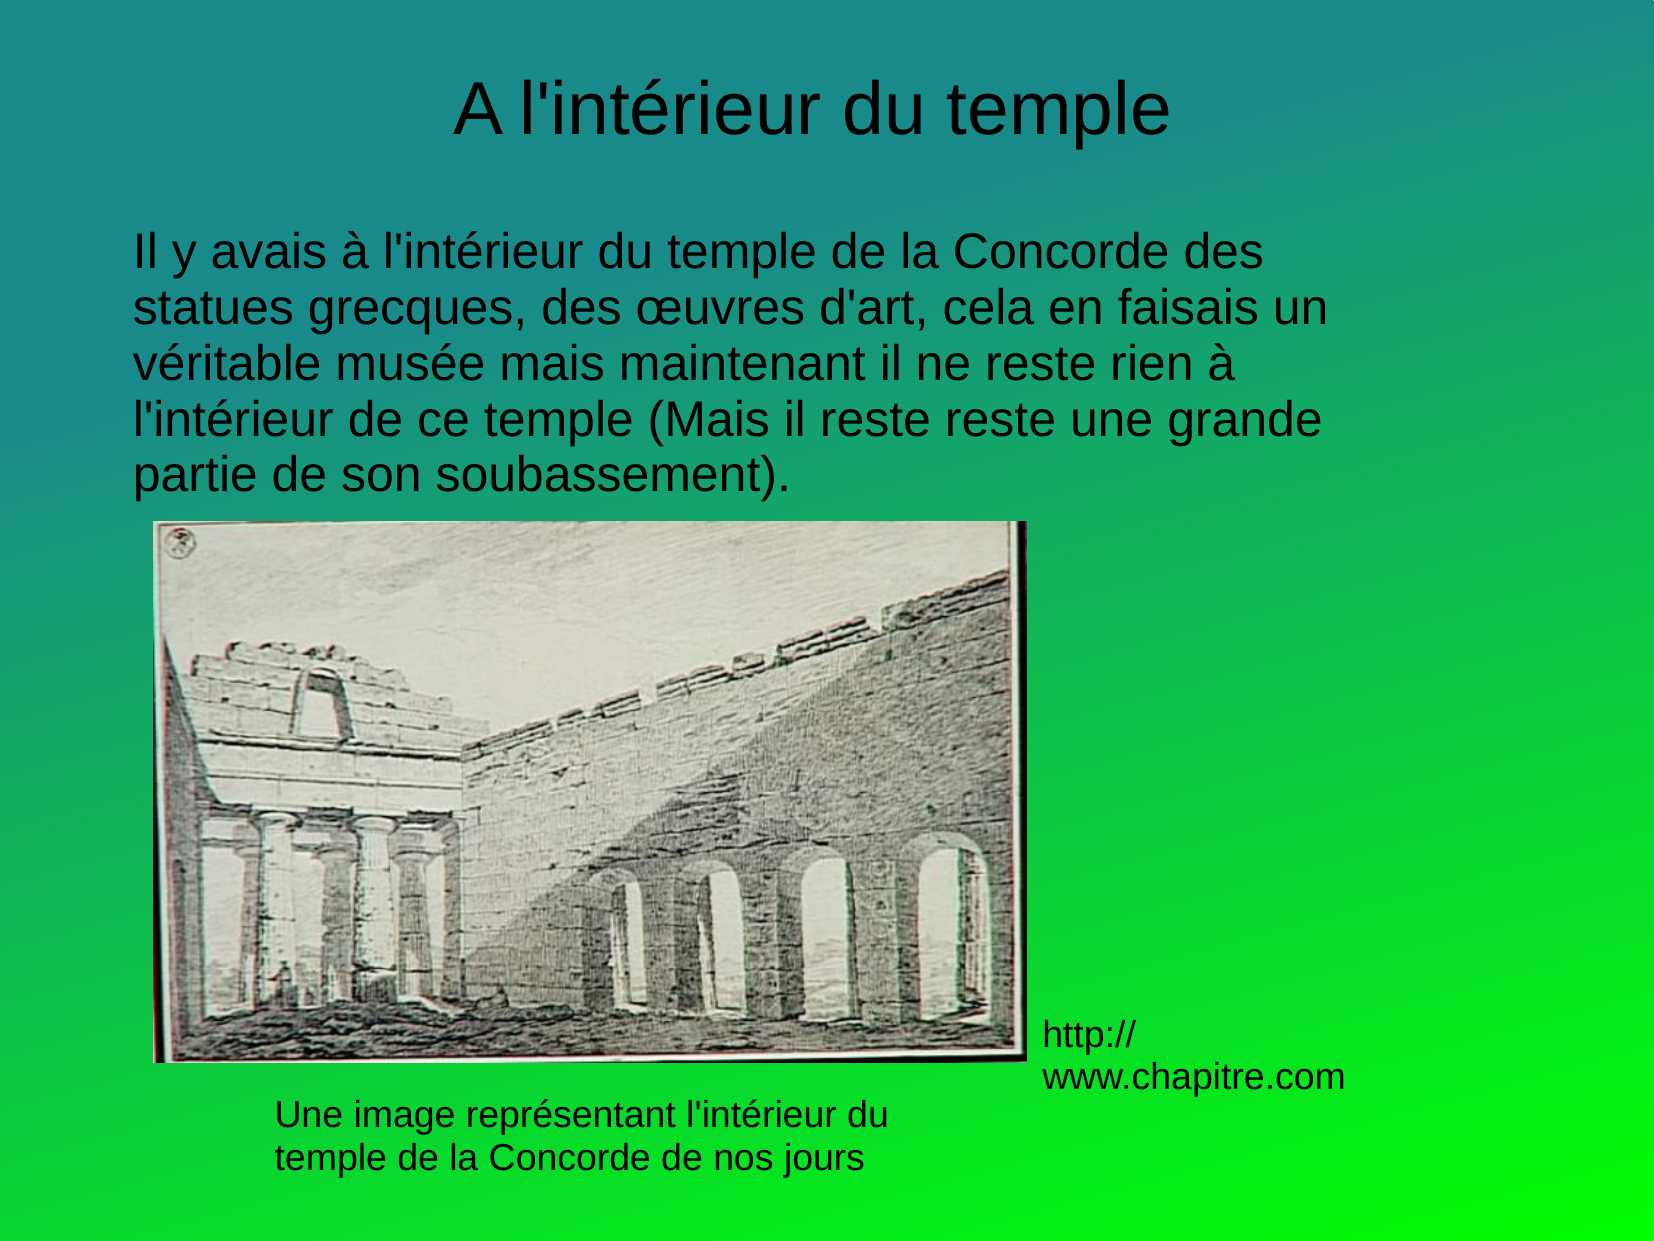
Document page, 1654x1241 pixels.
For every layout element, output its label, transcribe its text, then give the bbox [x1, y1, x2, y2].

text_box Il y avais à l'intérieur du temple de la Concorde des statues grecques, des œuvres d'art, cela en faisais un véritable musée mais maintenant il ne reste rien à l'intérieur de ce temple (Mais il reste reste une grande partie de son soubassement). [118, 216, 1430, 510]
text_box A l'intérieur du temple [307, 59, 1335, 158]
text_box http://www.chapitre.com [1027, 1006, 1453, 1063]
text_box Une image représentant l'intérieur du temple de la Concorde de nos jours [259, 1086, 1004, 1186]
picture [153, 521, 1027, 1063]
